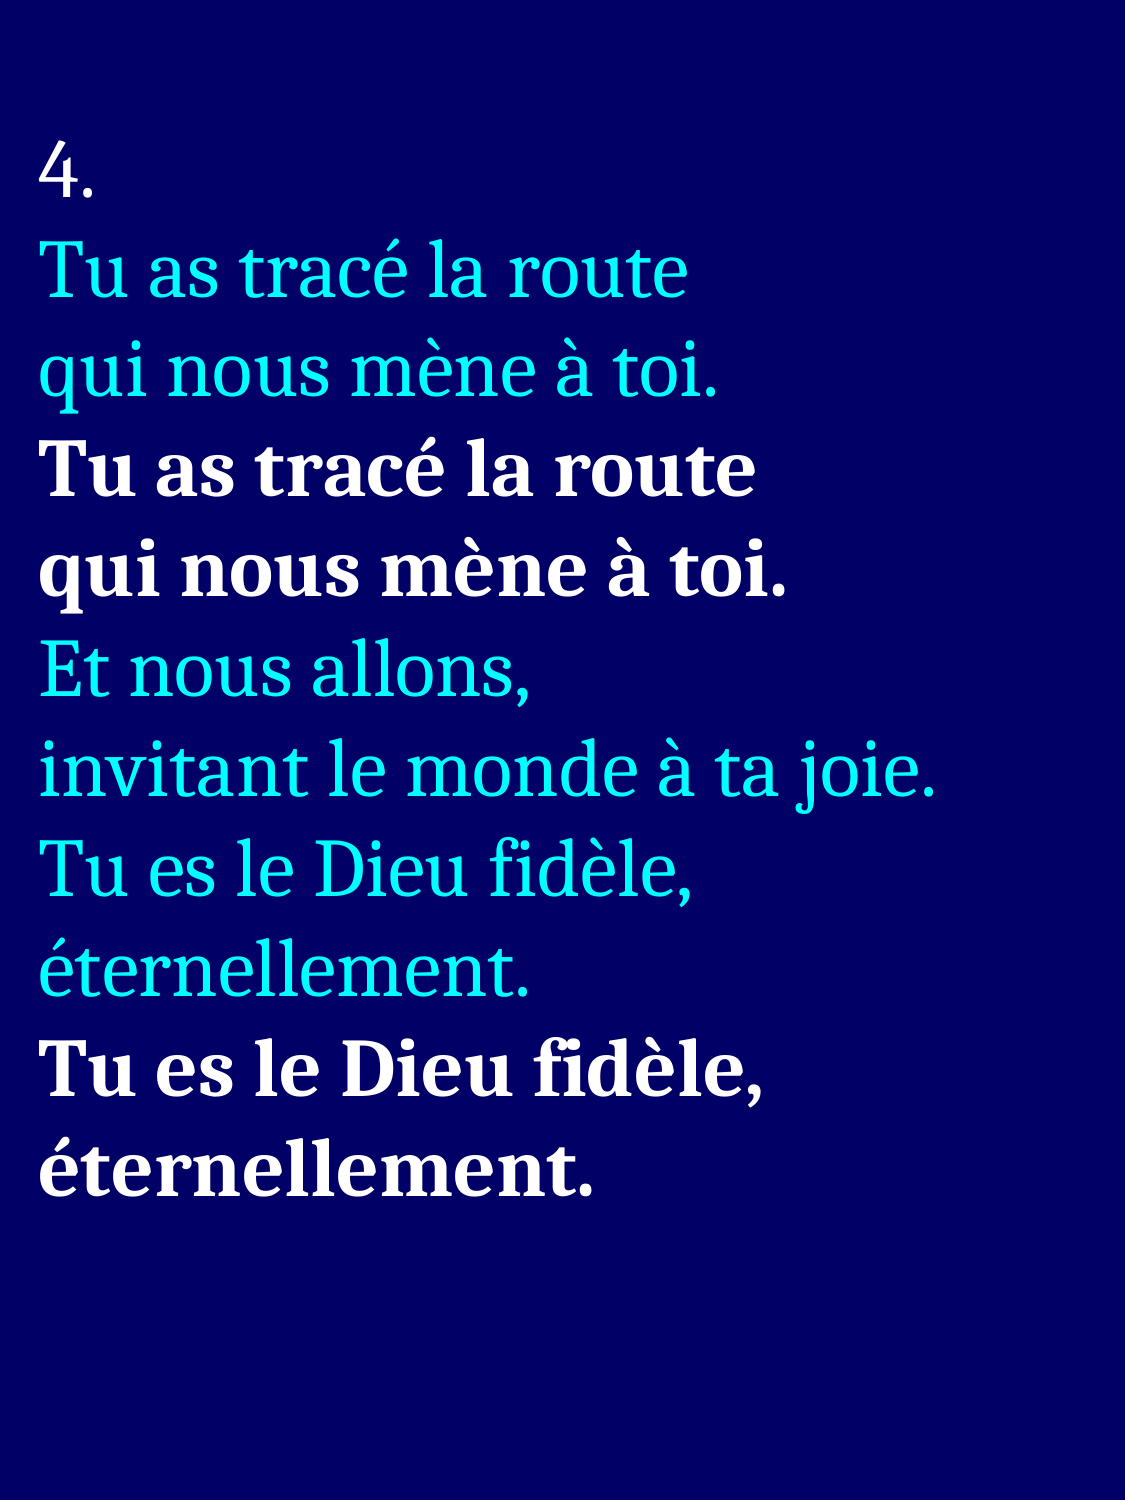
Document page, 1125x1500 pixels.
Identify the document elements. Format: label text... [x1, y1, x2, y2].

text_box 4. Tu as tracé la route qui nous mène à toi. Tu as tracé la route qui nous mène à toi. Et nous allons, invitant le monde à ta joie. Tu es le Dieu fidèle, éternellement. Tu es le Dieu fidèle, éternellement. [23, 106, 1087, 1416]
